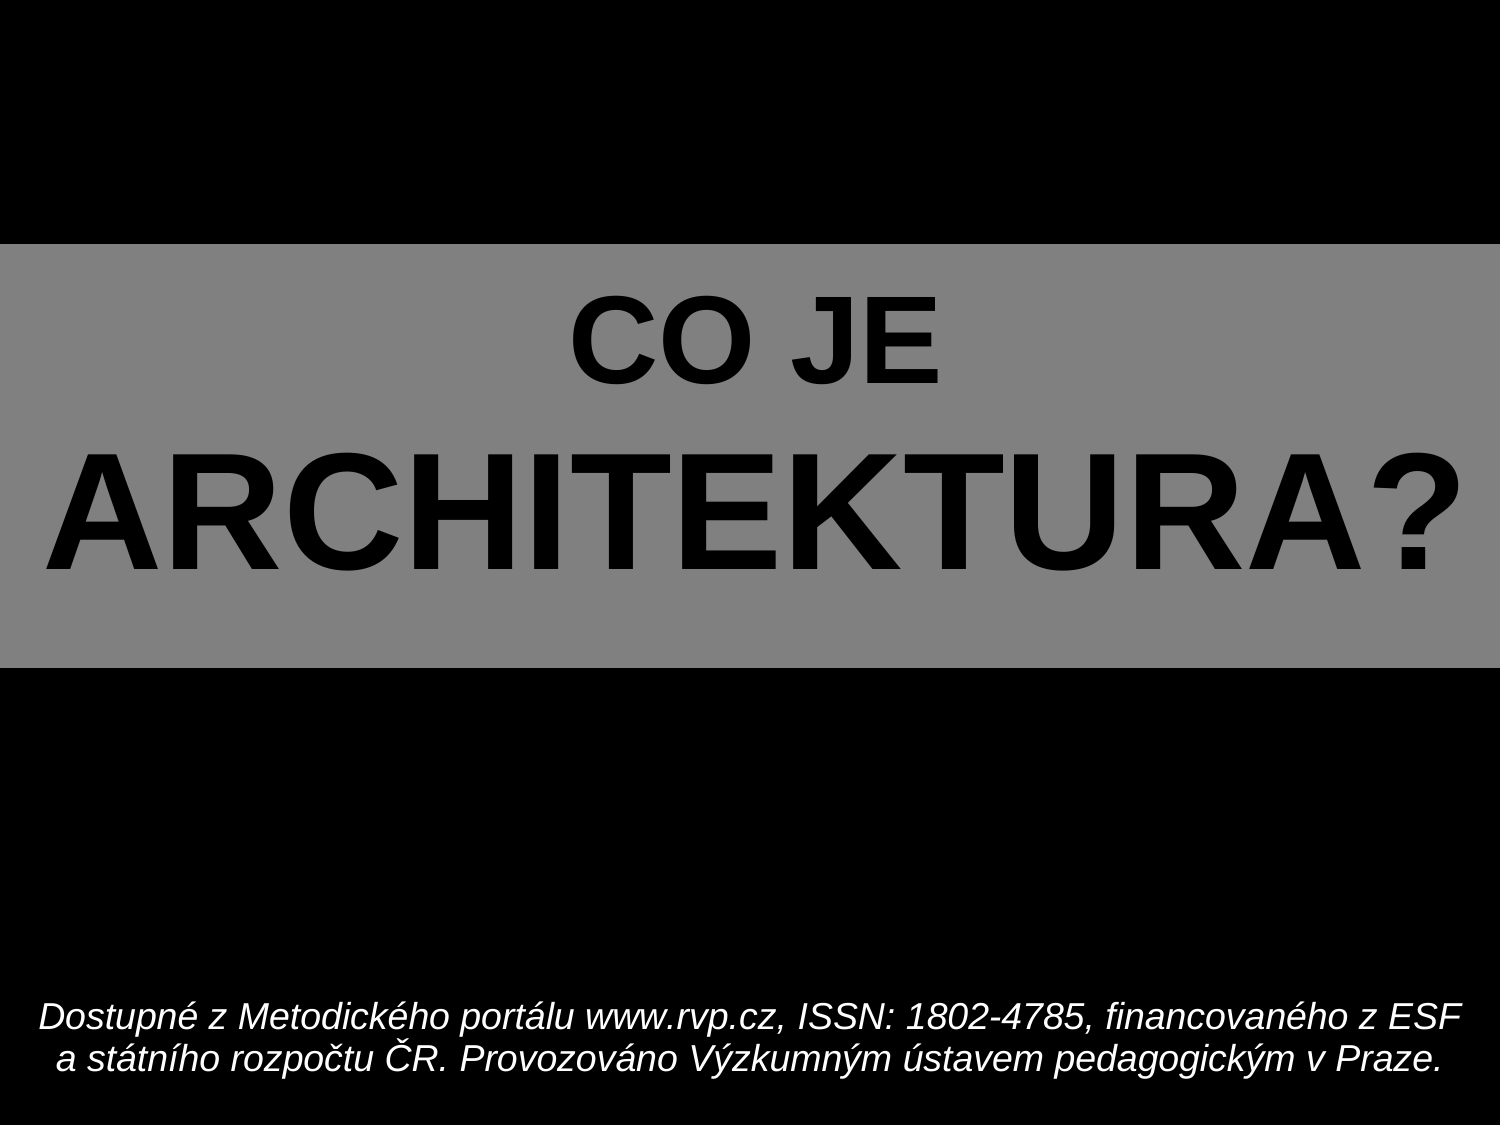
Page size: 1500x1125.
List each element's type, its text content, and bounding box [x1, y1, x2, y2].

text_box [0, 243, 1500, 669]
title CO JE ARCHITEKTURA? [5, 224, 1500, 613]
text_box Dostupné z Metodického portálu www.rvp.cz, ISSN: 1802-4785, financovaného z ESF a státního rozpočtu ČR. Provozováno Výzkumným ústavem pedagogickým v Praze. [0, 987, 1500, 1088]
